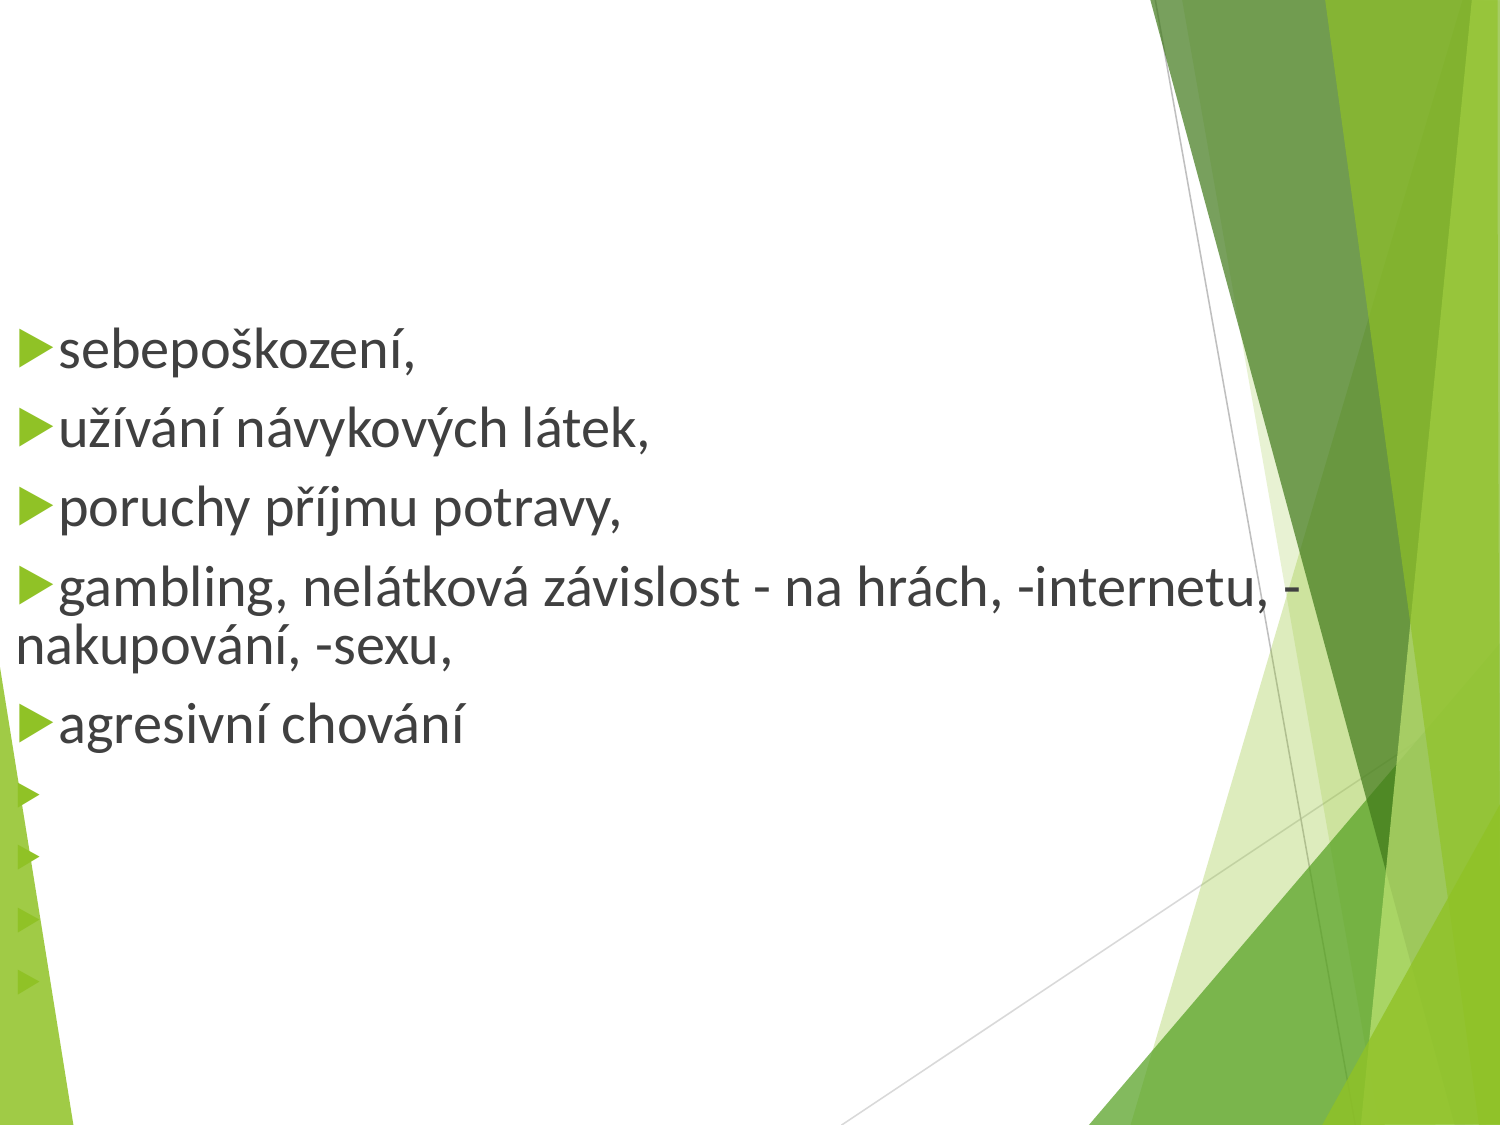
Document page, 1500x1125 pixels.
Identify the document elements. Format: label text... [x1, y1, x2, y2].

list sebepoškození, užívání návykových látek, poruchy příjmu potravy, gambling, nelátková závislost - na hrách, -internetu, -nakupování, -sexu, agresivní chování [0, 317, 1350, 970]
